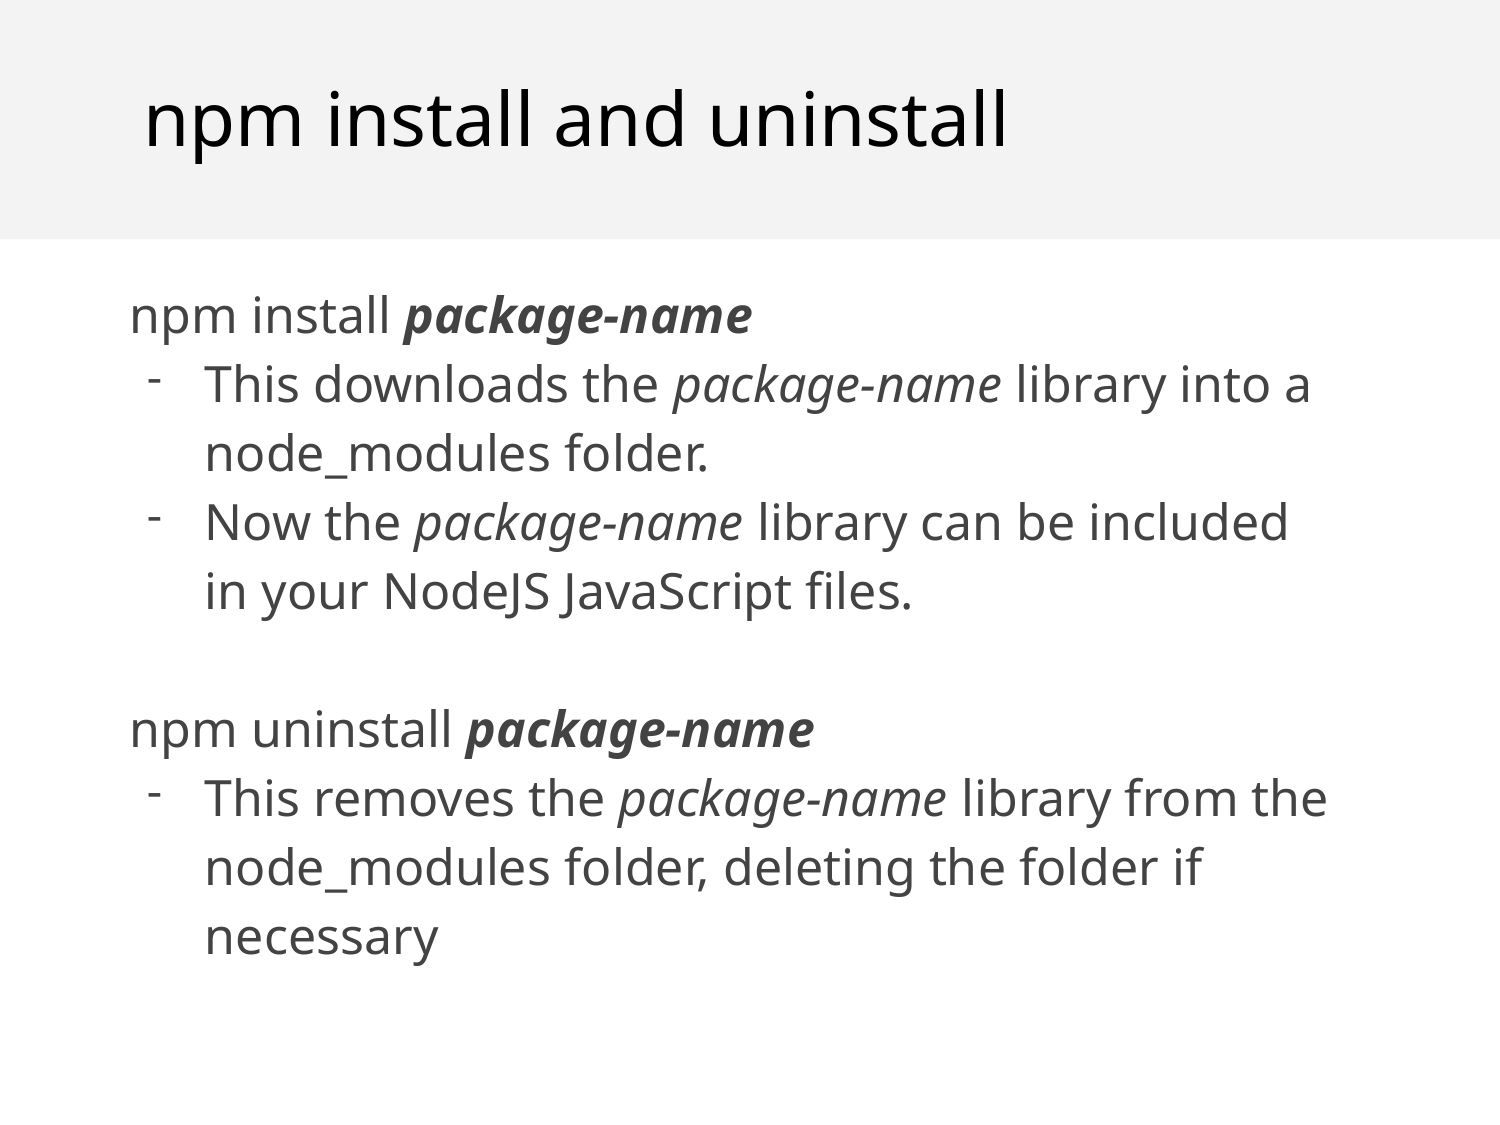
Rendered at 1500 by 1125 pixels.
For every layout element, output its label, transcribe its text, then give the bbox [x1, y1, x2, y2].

title npm install and uninstall [128, 56, 1372, 183]
list npm install package-name This downloads the package-name library into a node_modules folder. Now the package-name library can be included in your NodeJS JavaScript files. npm uninstall package-name This removes the package-name library from the node_modules folder, deleting the folder if necessary [115, 259, 1359, 1008]
